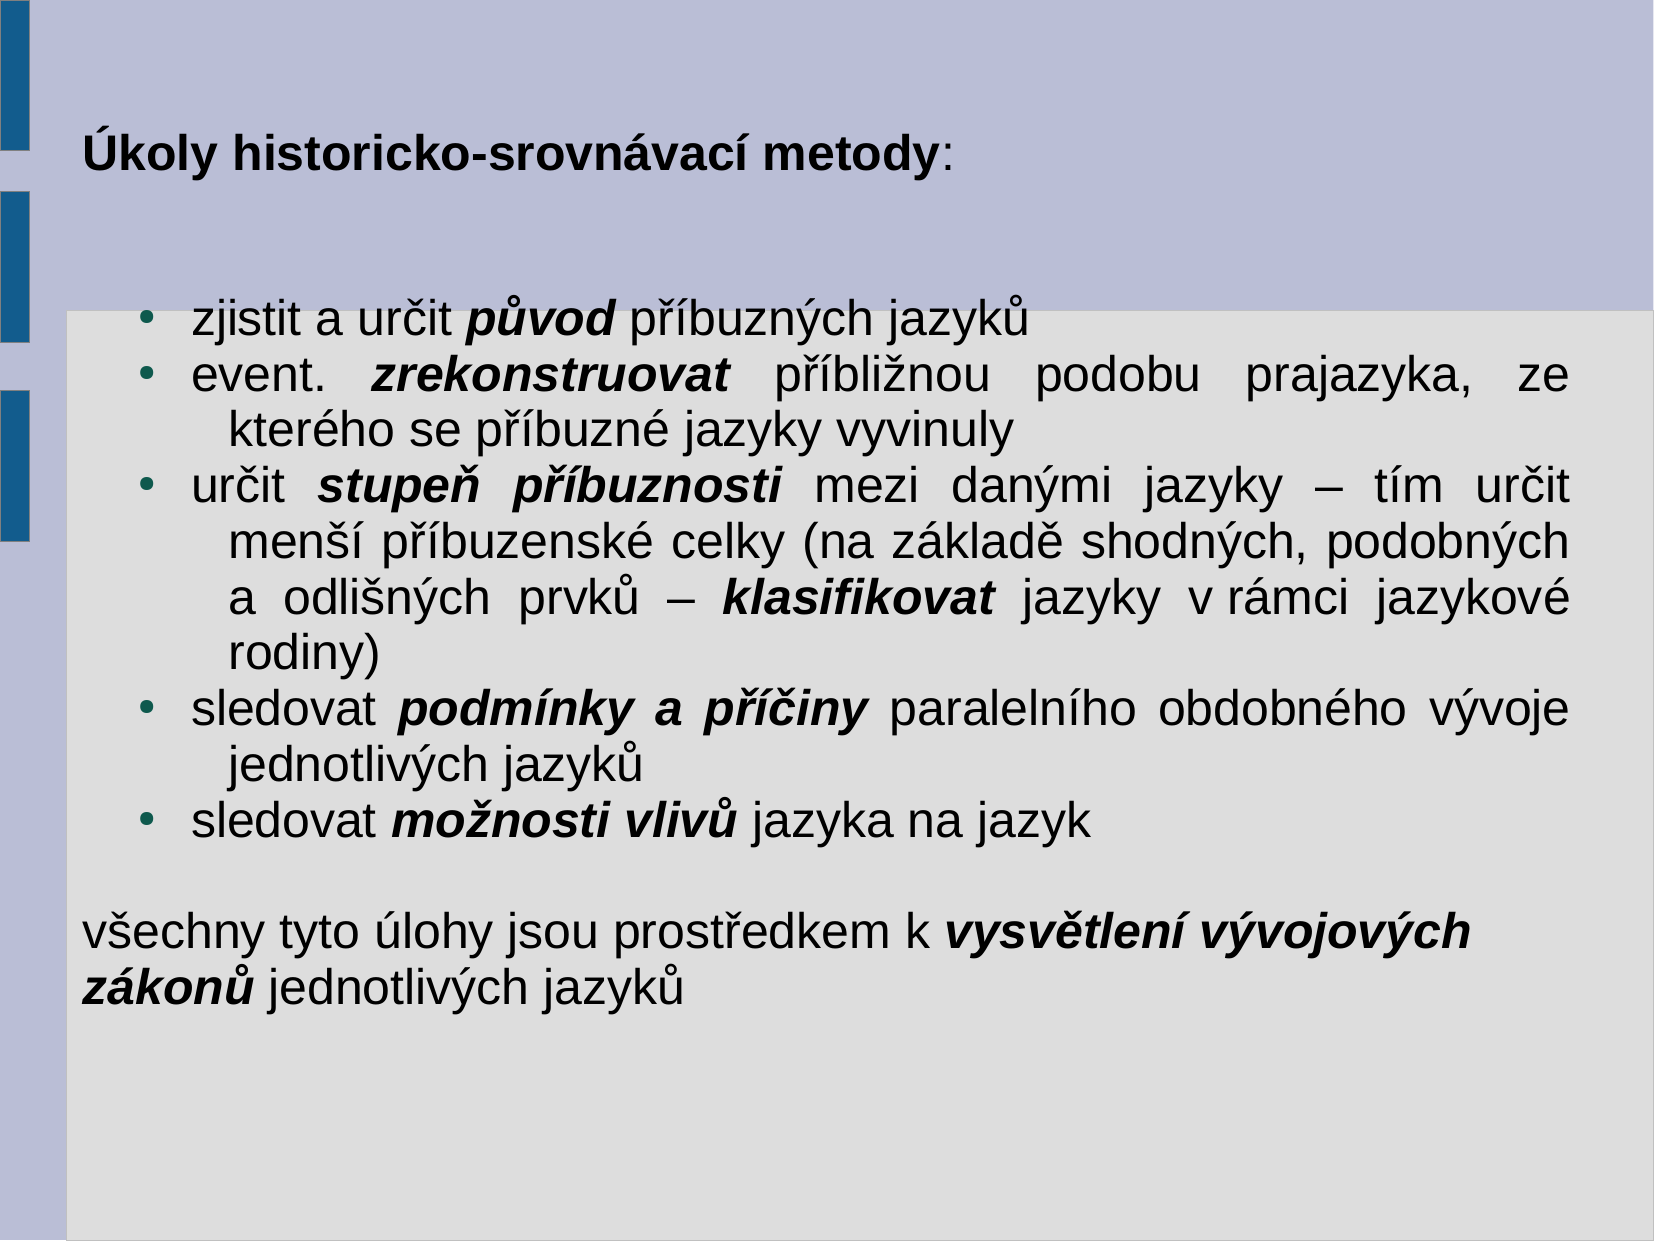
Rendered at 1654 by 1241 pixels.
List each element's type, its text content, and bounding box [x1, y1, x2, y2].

title Úkoly historicko-srovnávací metody: [82, 49, 1571, 257]
list zjistit a určit původ příbuzných jazyků event. zrekonstruovat příbližnou podobu prajazyka, ze kterého se příbuzné jazyky vyvinuly určit stupeň příbuznosti mezi danými jazyky – tím určit menší příbuzenské celky (na základě shodných, podobných a odlišných prvků – klasifikovat jazyky v rámci jazykové rodiny) sledovat podmínky a příčiny paralelního obdobného vývoje jednotlivých jazyků sledovat možnosti vlivů jazyka na jazyk všechny tyto úlohy jsou prostředkem k vysvětlení vývojových zákonů jednotlivých jazyků [82, 290, 1571, 1204]
